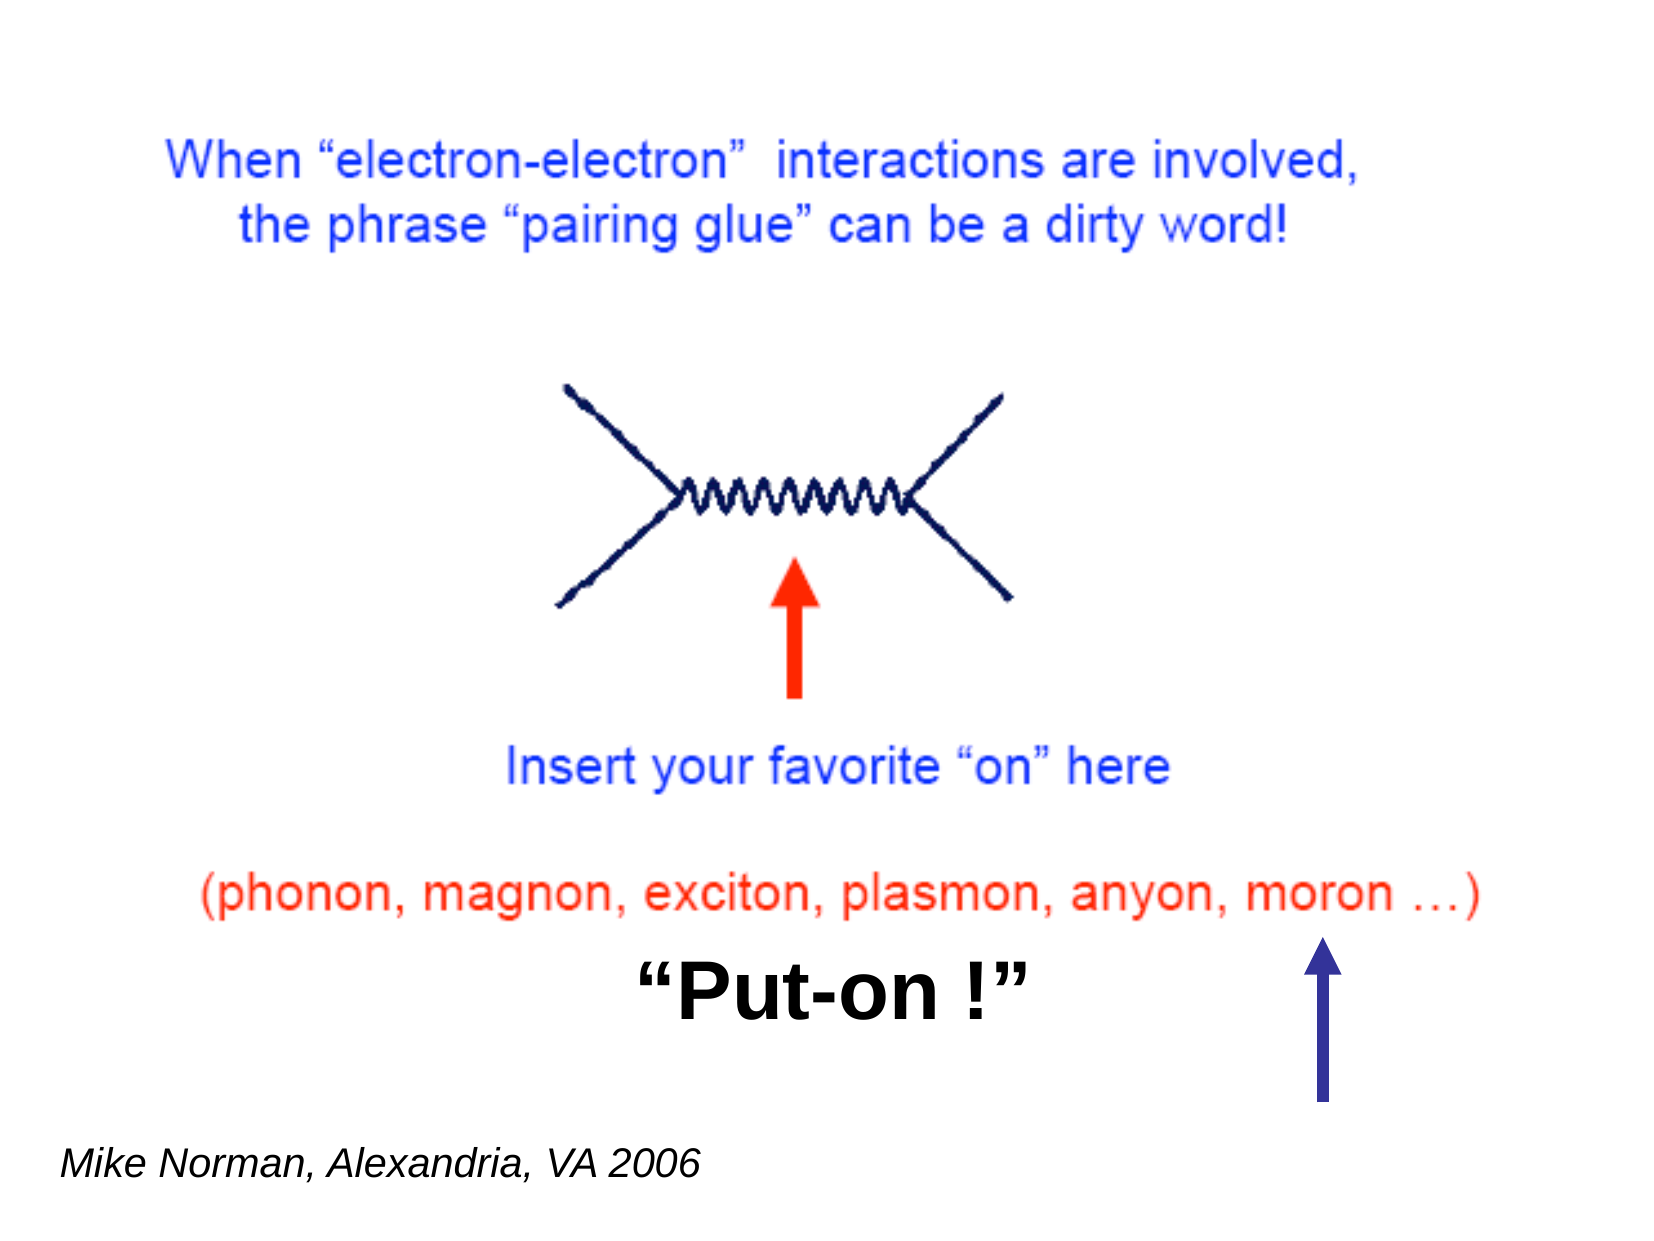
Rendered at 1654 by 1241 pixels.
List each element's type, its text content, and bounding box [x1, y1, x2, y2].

text_box Mike Norman, Alexandria, VA 2006 [44, 1132, 717, 1195]
text_box “Put-on !” [537, 936, 1131, 1046]
picture [55, 96, 1613, 1004]
